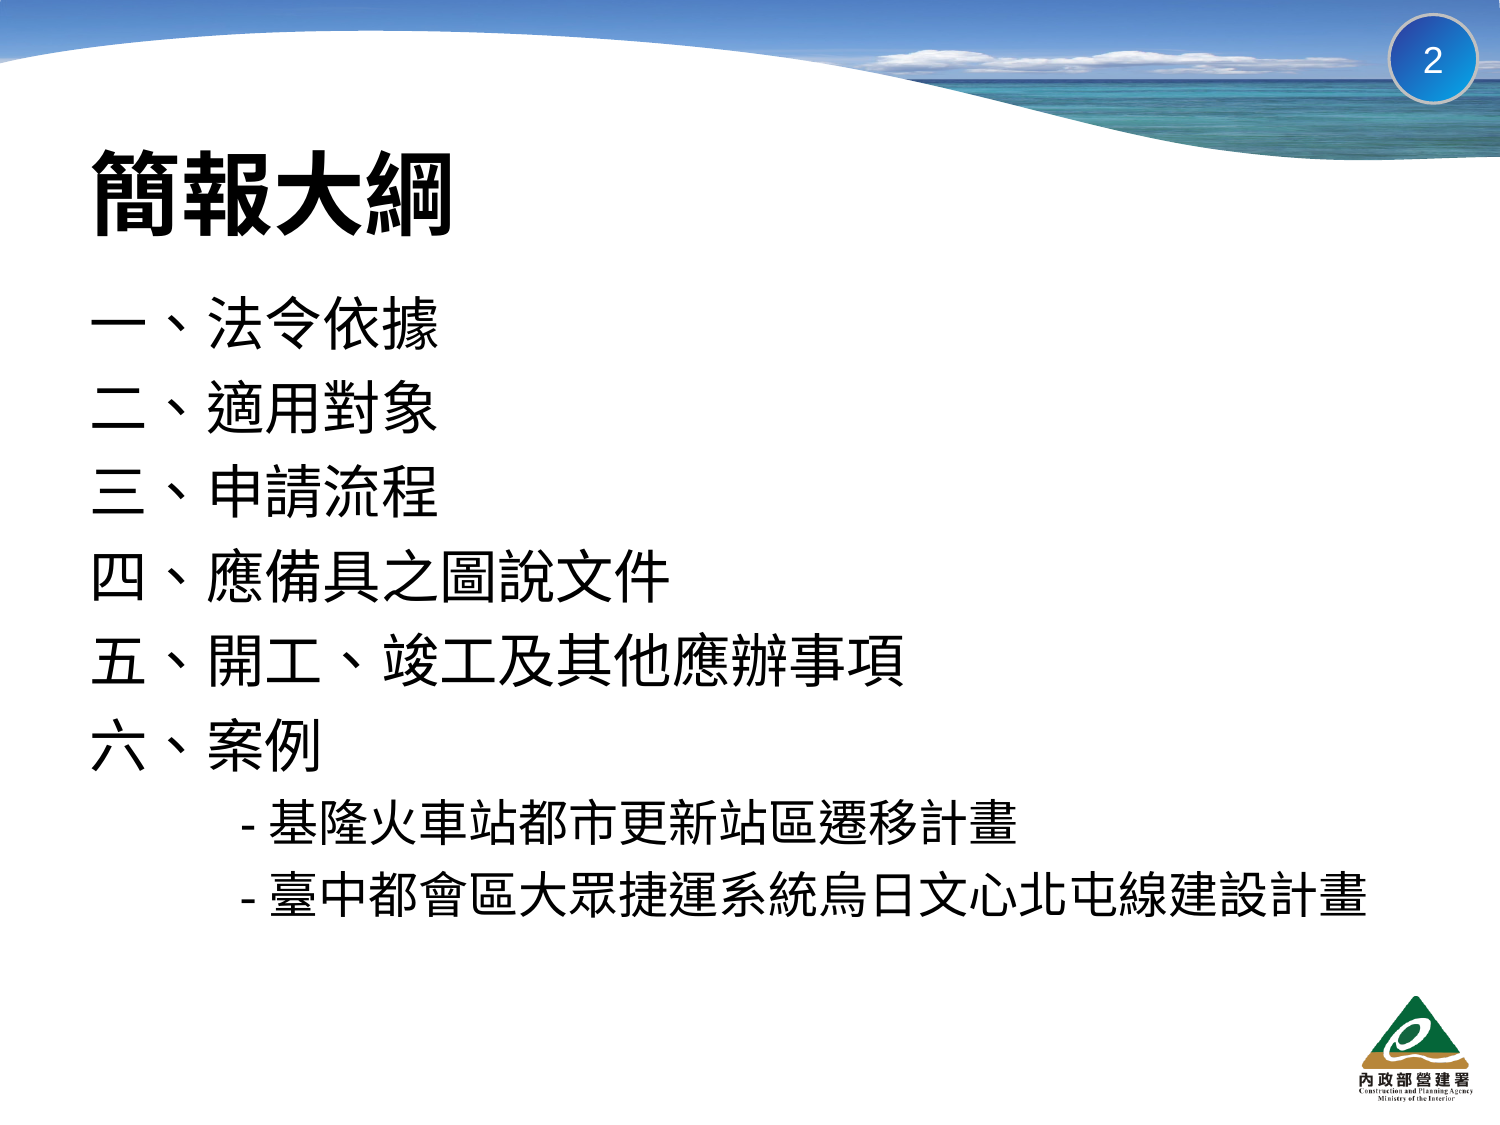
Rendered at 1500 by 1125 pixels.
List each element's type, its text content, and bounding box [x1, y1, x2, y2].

text_box 簡報大綱 [75, 98, 1426, 278]
picture [1359, 996, 1473, 1102]
text_box 一、法令依據 二、適用對象 三、申請流程 四、應備具之圖說文件 五、開工、竣工及其他應辦事項 六、案例 -基隆火車站都市更新站區遷移計畫 -臺中都會區大眾捷運系統烏日文心北屯線建設計畫 [75, 278, 1447, 1047]
